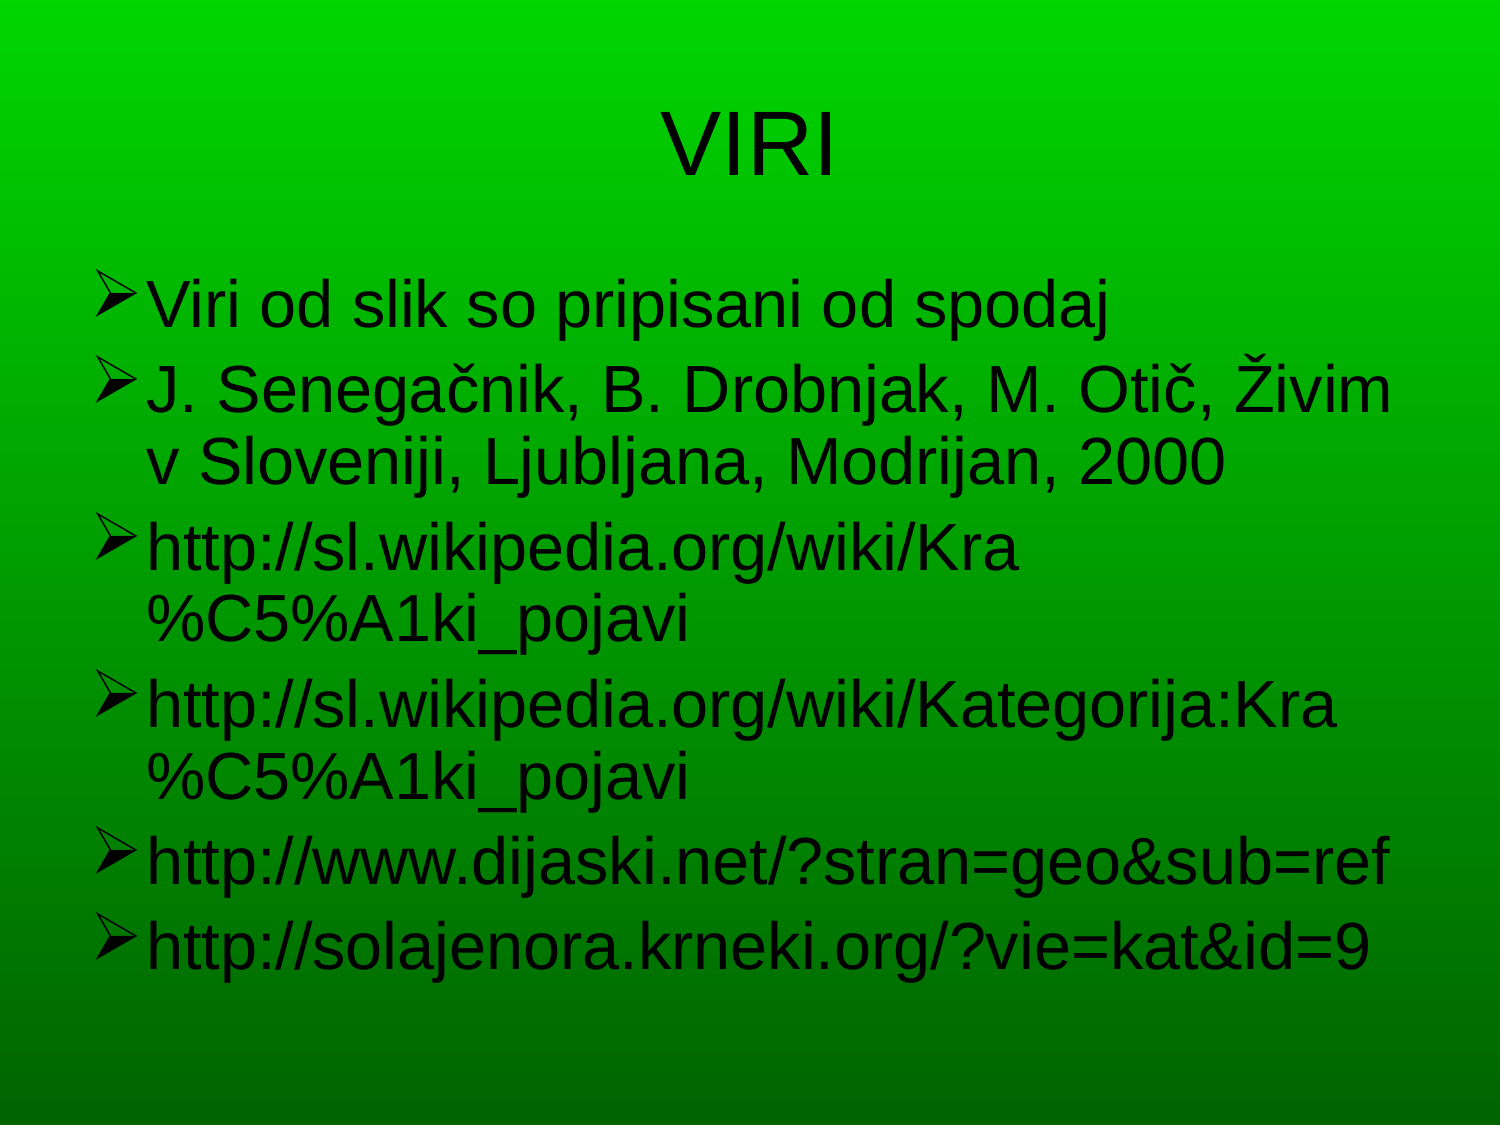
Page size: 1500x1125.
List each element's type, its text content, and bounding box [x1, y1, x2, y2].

title VIRI [75, 45, 1425, 233]
list Viri od slik so pripisani od spodaj J. Senegačnik, B. Drobnjak, M. Otič, Živim v Sloveniji, Ljubljana, Modrijan, 2000 http://sl.wikipedia.org/wiki/Kra%C5%A1ki_pojavi http://sl.wikipedia.org/wiki/Kategorija:Kra%C5%A1ki_pojavi http://www.dijaski.net/?stran=geo&sub=ref http://solajenora.krneki.org/?vie=kat&id=9 [75, 262, 1425, 1005]
